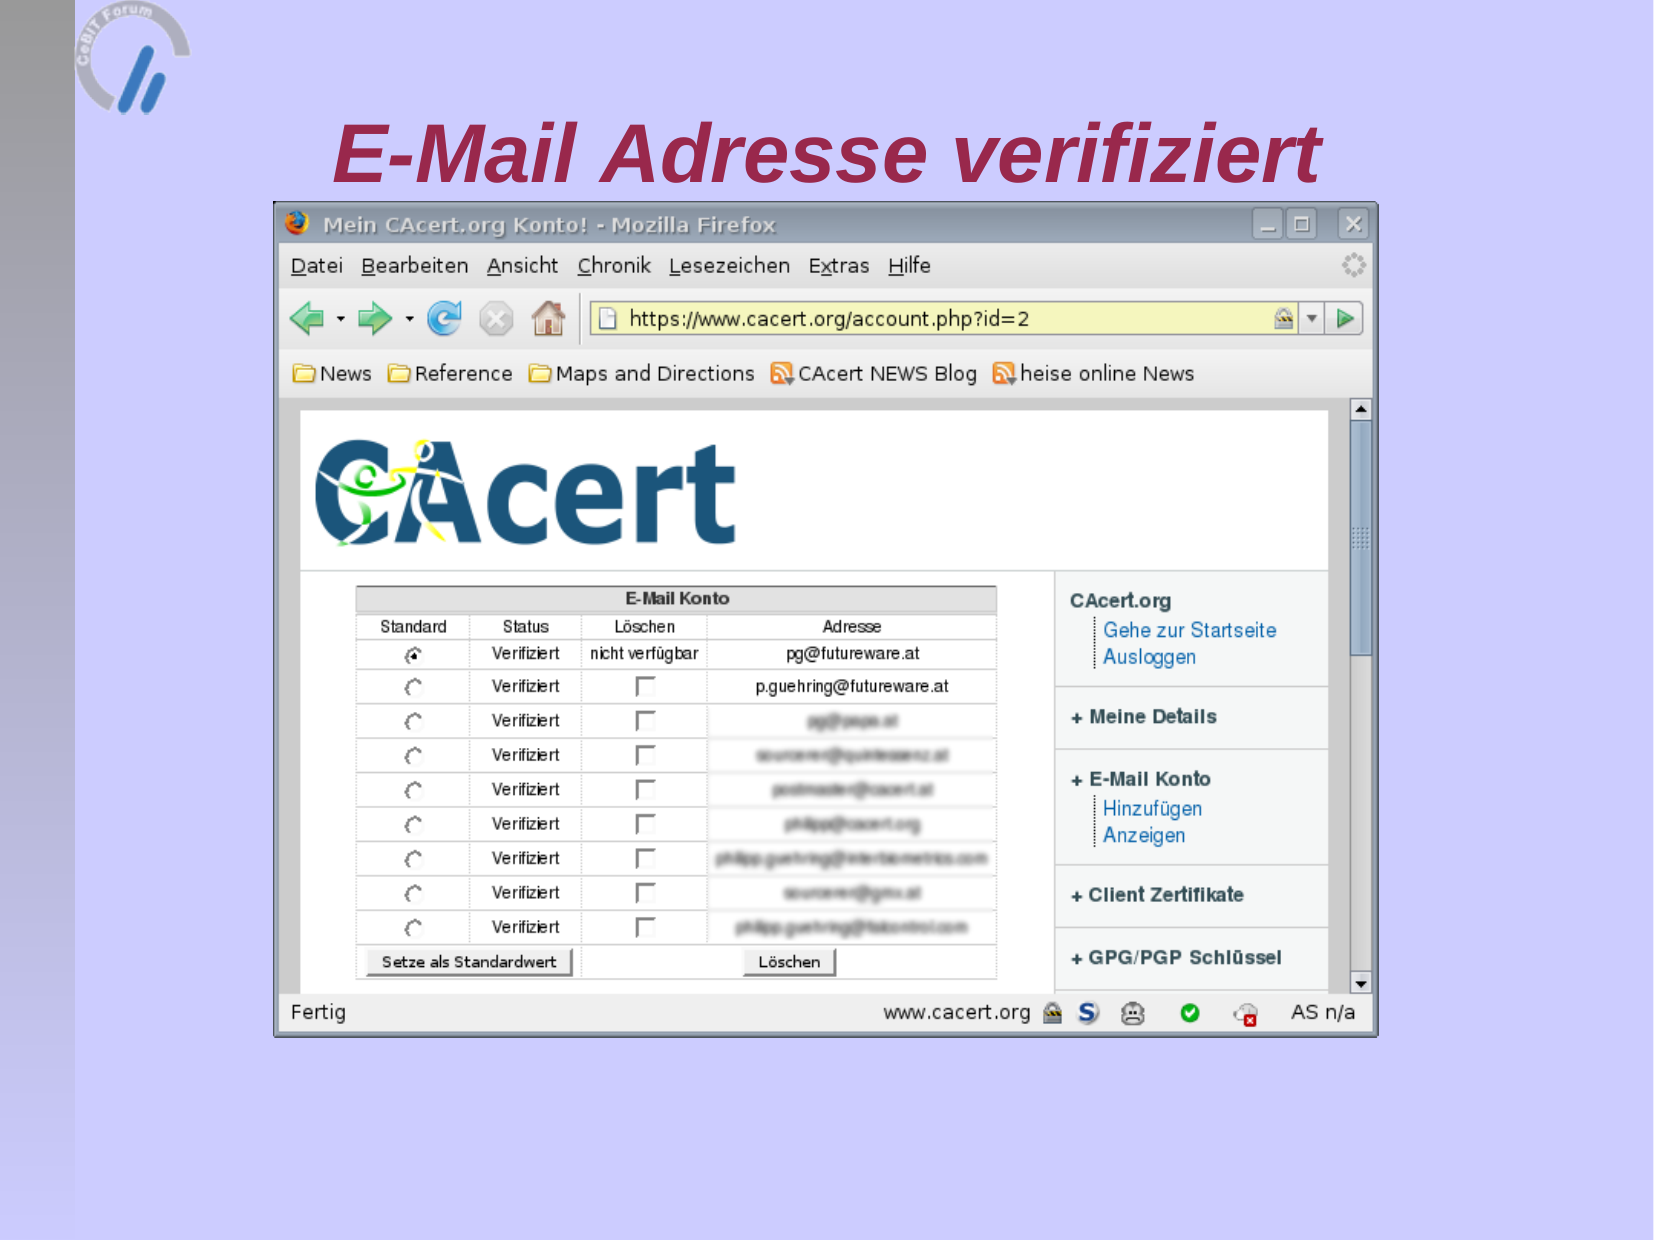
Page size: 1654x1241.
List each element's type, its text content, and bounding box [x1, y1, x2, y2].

picture [273, 257, 1379, 1038]
title E-Mail Adresse verifiziert [121, 49, 1534, 257]
